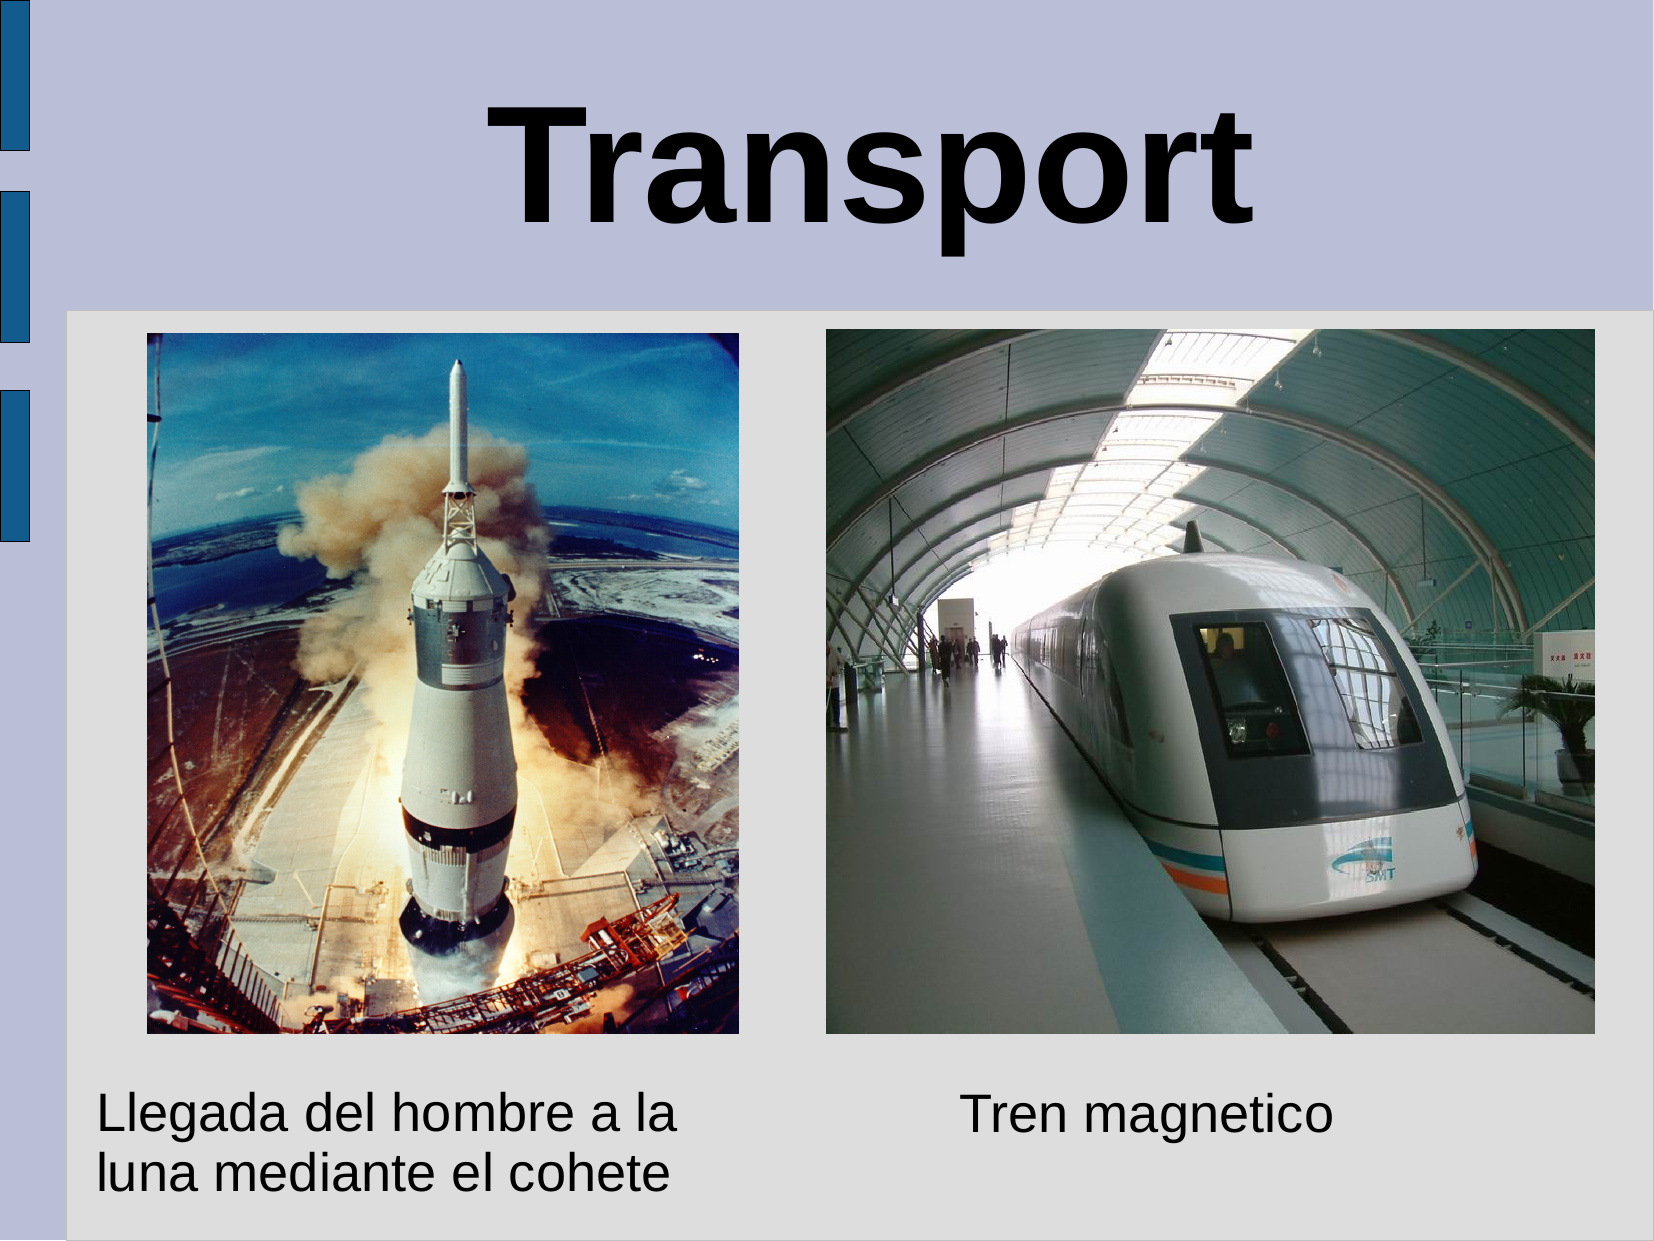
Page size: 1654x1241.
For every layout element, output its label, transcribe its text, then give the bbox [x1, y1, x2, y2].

picture [147, 333, 739, 1034]
text_box Transport [413, 64, 1329, 266]
text_box Tren magnetico [944, 1076, 1351, 1152]
picture [826, 329, 1595, 1034]
text_box Llegada del hombre a la luna mediante el cohete [81, 1074, 709, 1211]
